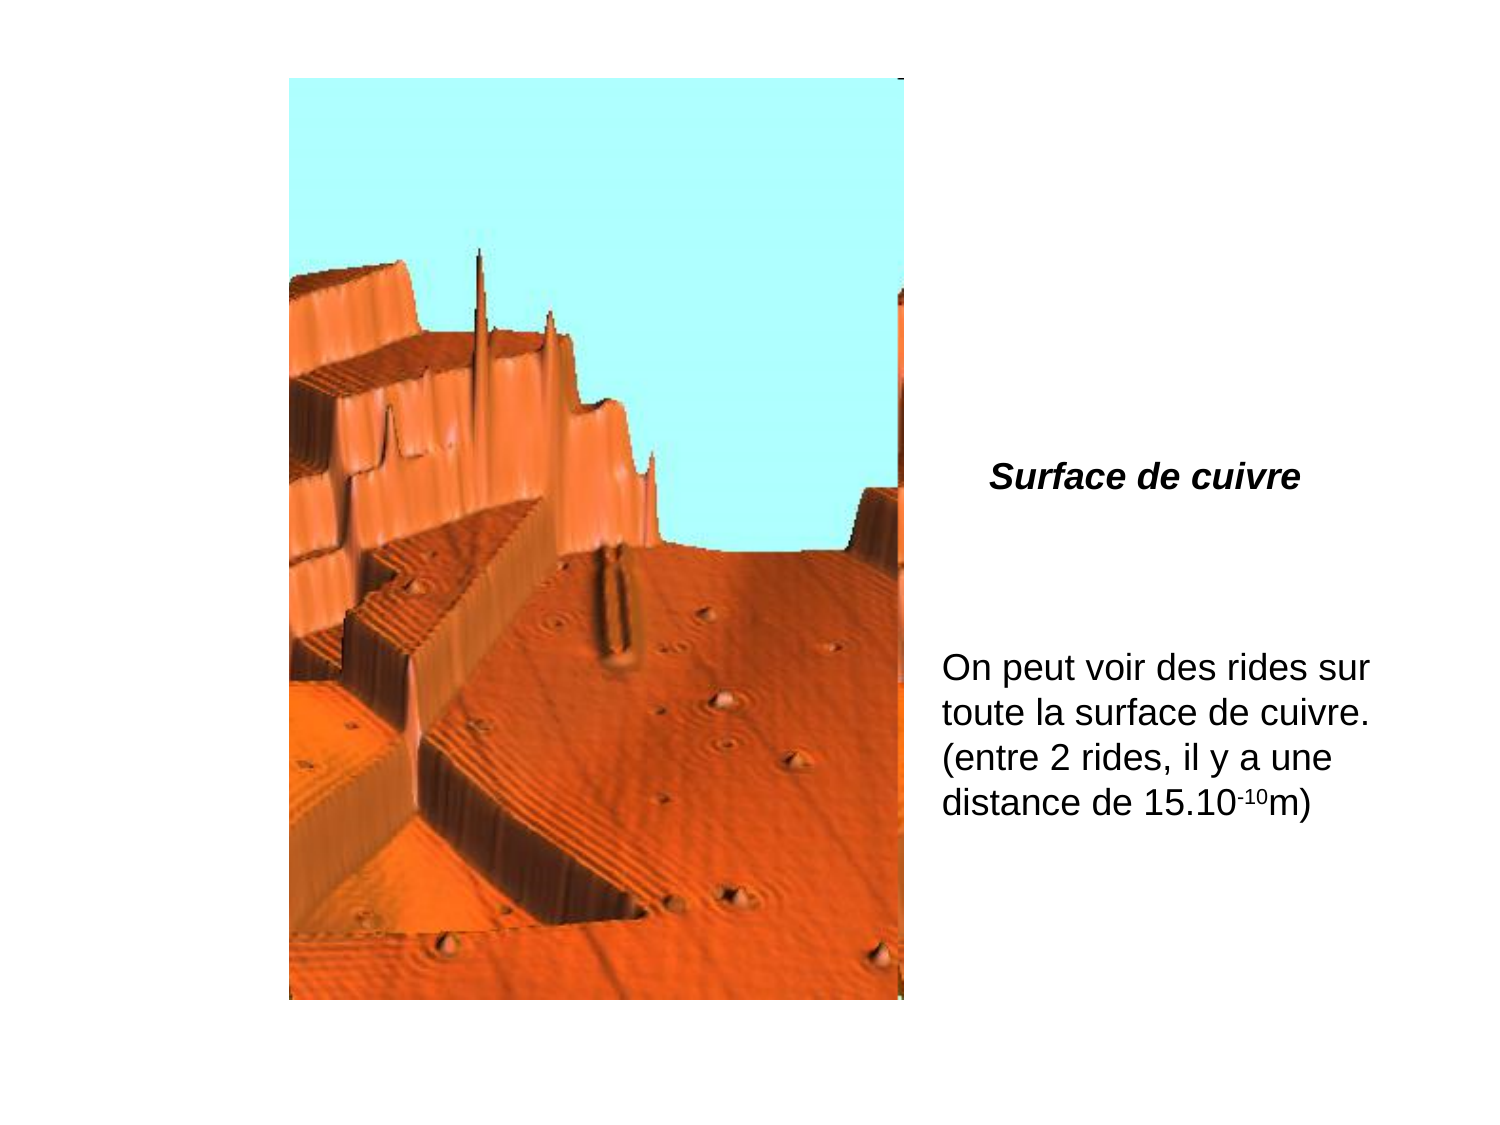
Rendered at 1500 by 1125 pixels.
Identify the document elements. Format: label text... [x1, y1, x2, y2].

text_box On peut voir des rides sur toute la surface de cuivre. (entre 2 rides, il y a une distance de 15.10-10m) [927, 635, 1388, 831]
text_box Surface de cuivre [974, 444, 1327, 505]
picture [289, 78, 904, 1000]
